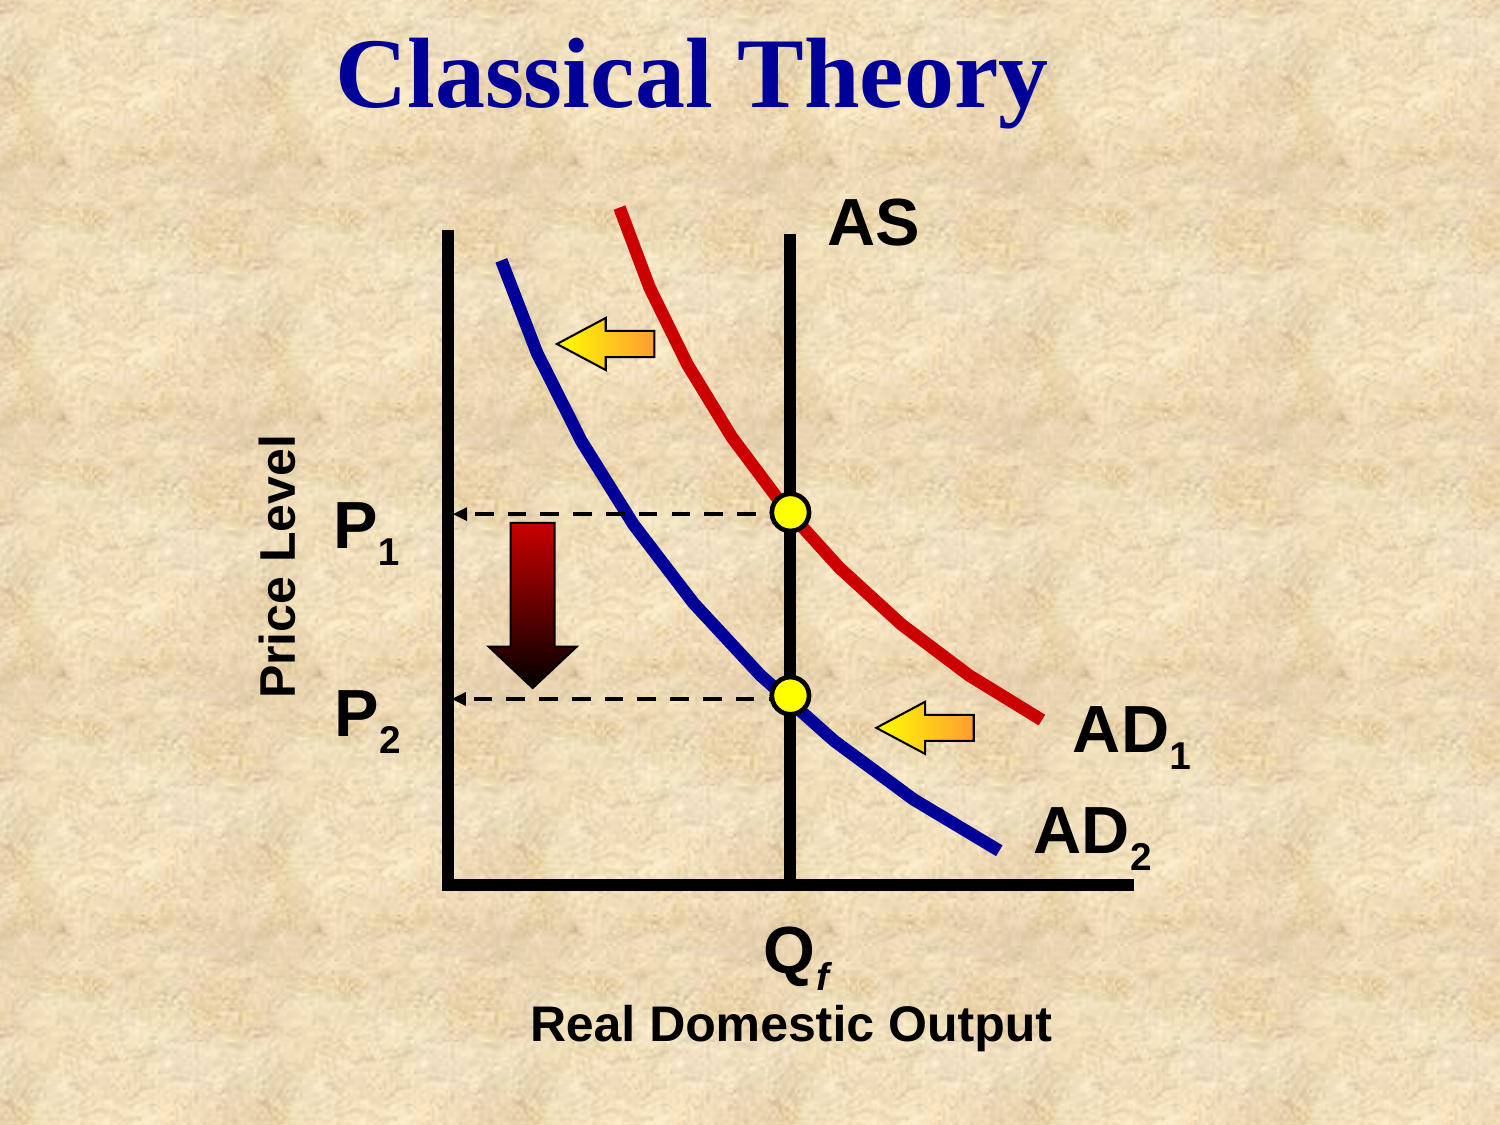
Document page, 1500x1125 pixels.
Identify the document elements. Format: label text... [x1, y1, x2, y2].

text_box [876, 701, 974, 754]
text_box Qf [775, 934, 802, 966]
text_box [771, 493, 810, 532]
text_box Price Level [237, 419, 313, 714]
text_box AD1 [1058, 678, 1206, 785]
text_box [771, 677, 810, 715]
text_box AD2 [1018, 779, 1167, 886]
picture [0, 0, 1500, 1125]
text_box Qf [749, 899, 844, 984]
text_box [488, 522, 577, 688]
text_box AS [812, 171, 936, 266]
text_box P2 [319, 662, 416, 769]
text_box [556, 317, 655, 371]
text_box Classical Theory [320, 0, 1065, 135]
text_box P1 [318, 474, 415, 581]
text_box Real Domestic Output [515, 984, 1068, 1059]
